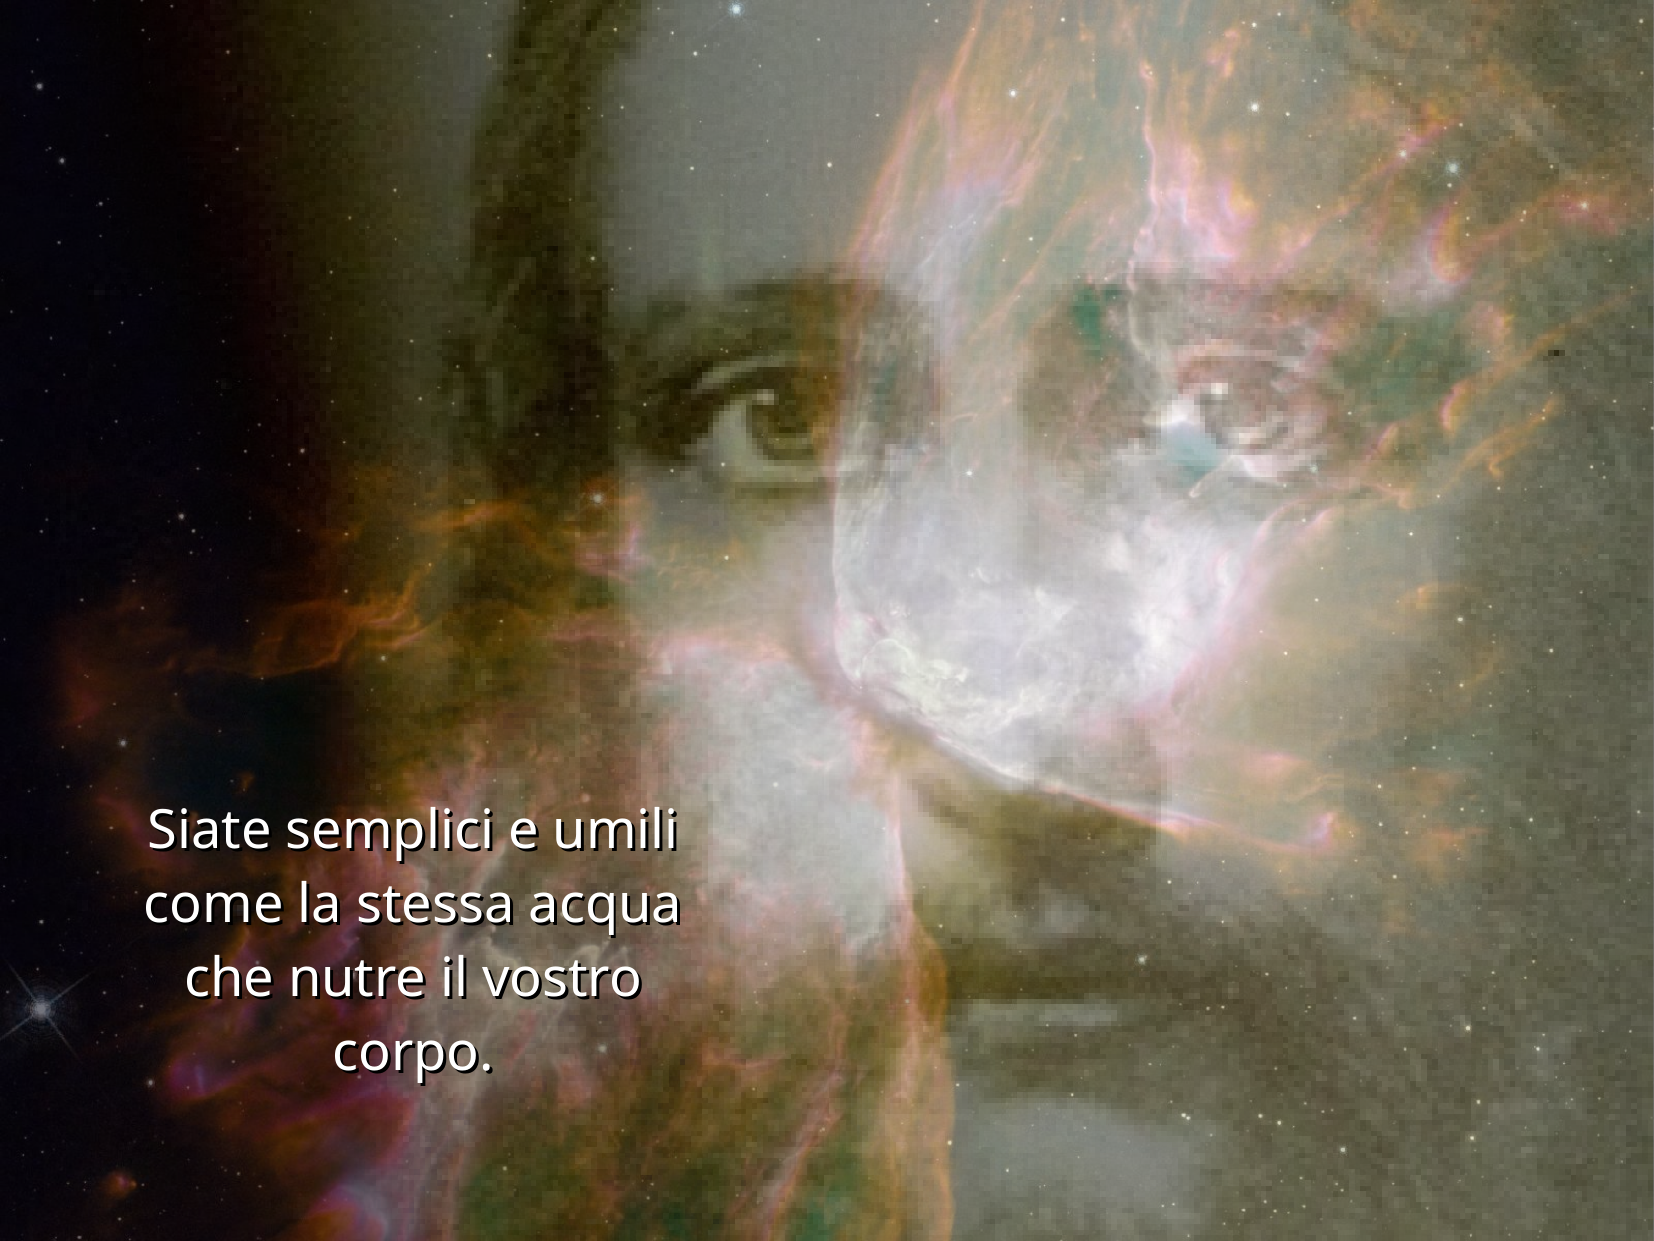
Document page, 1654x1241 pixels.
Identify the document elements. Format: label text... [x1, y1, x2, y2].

title Siate semplici e umili come la stessa acqua che nutre il vostro corpo. [118, 800, 709, 1152]
picture [0, 0, 1654, 1241]
